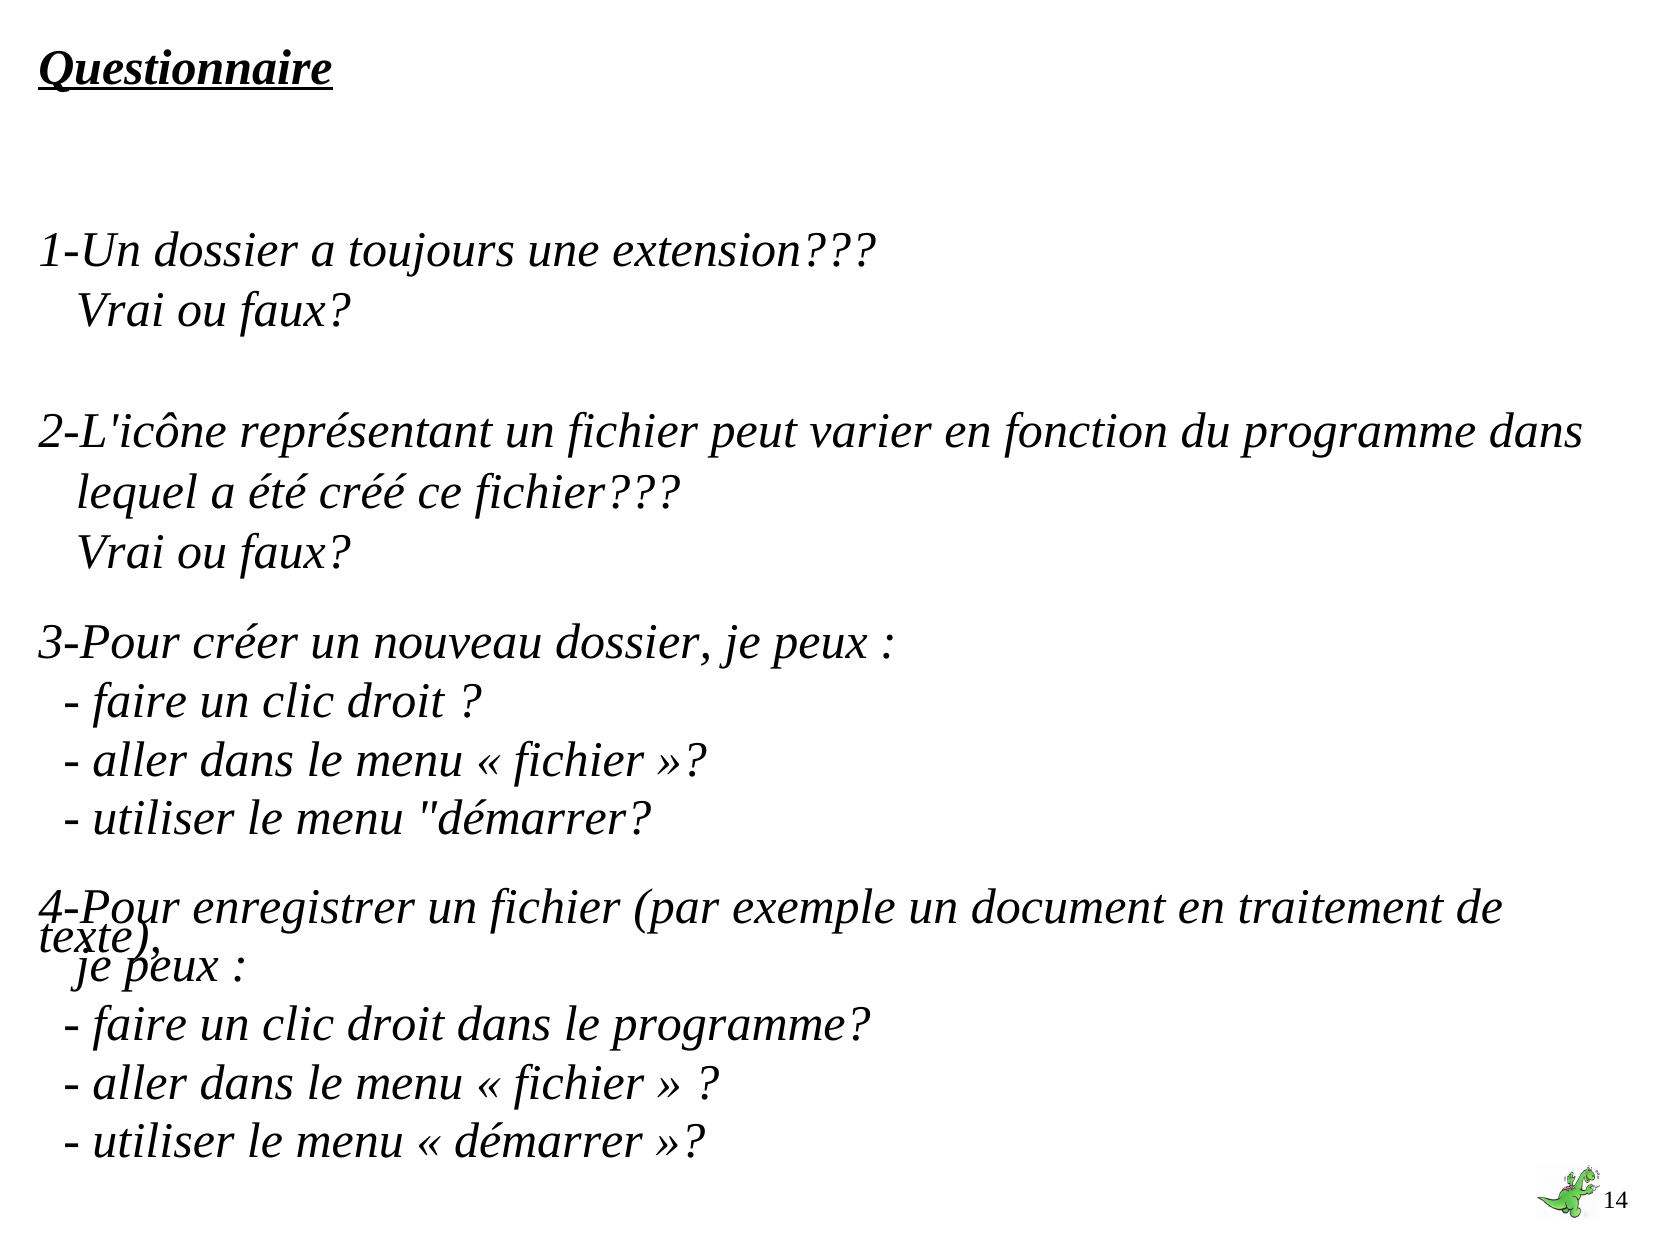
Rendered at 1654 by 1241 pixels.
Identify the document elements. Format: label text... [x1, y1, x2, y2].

text_box 14 [1603, 1186, 1632, 1214]
text_box Questionnaire 1-Un dossier a toujours une extension??? Vrai ou faux? 2-L'icône représentant un fichier peut varier en fonction du programme dans lequel a été créé ce fichier??? Vrai ou faux? 3-Pour créer un nouveau dossier, je peux : - faire un clic droit ? - aller dans le menu « fichier »? - utiliser le menu "démarrer? 4-Pour enregistrer un fichier (par exemple un document en traitement de texte), je peux : - faire un clic droit dans le programme? - aller dans le menu « fichier » ? - utiliser le menu « démarrer »? [23, 53, 1654, 1241]
picture [1536, 1163, 1600, 1220]
